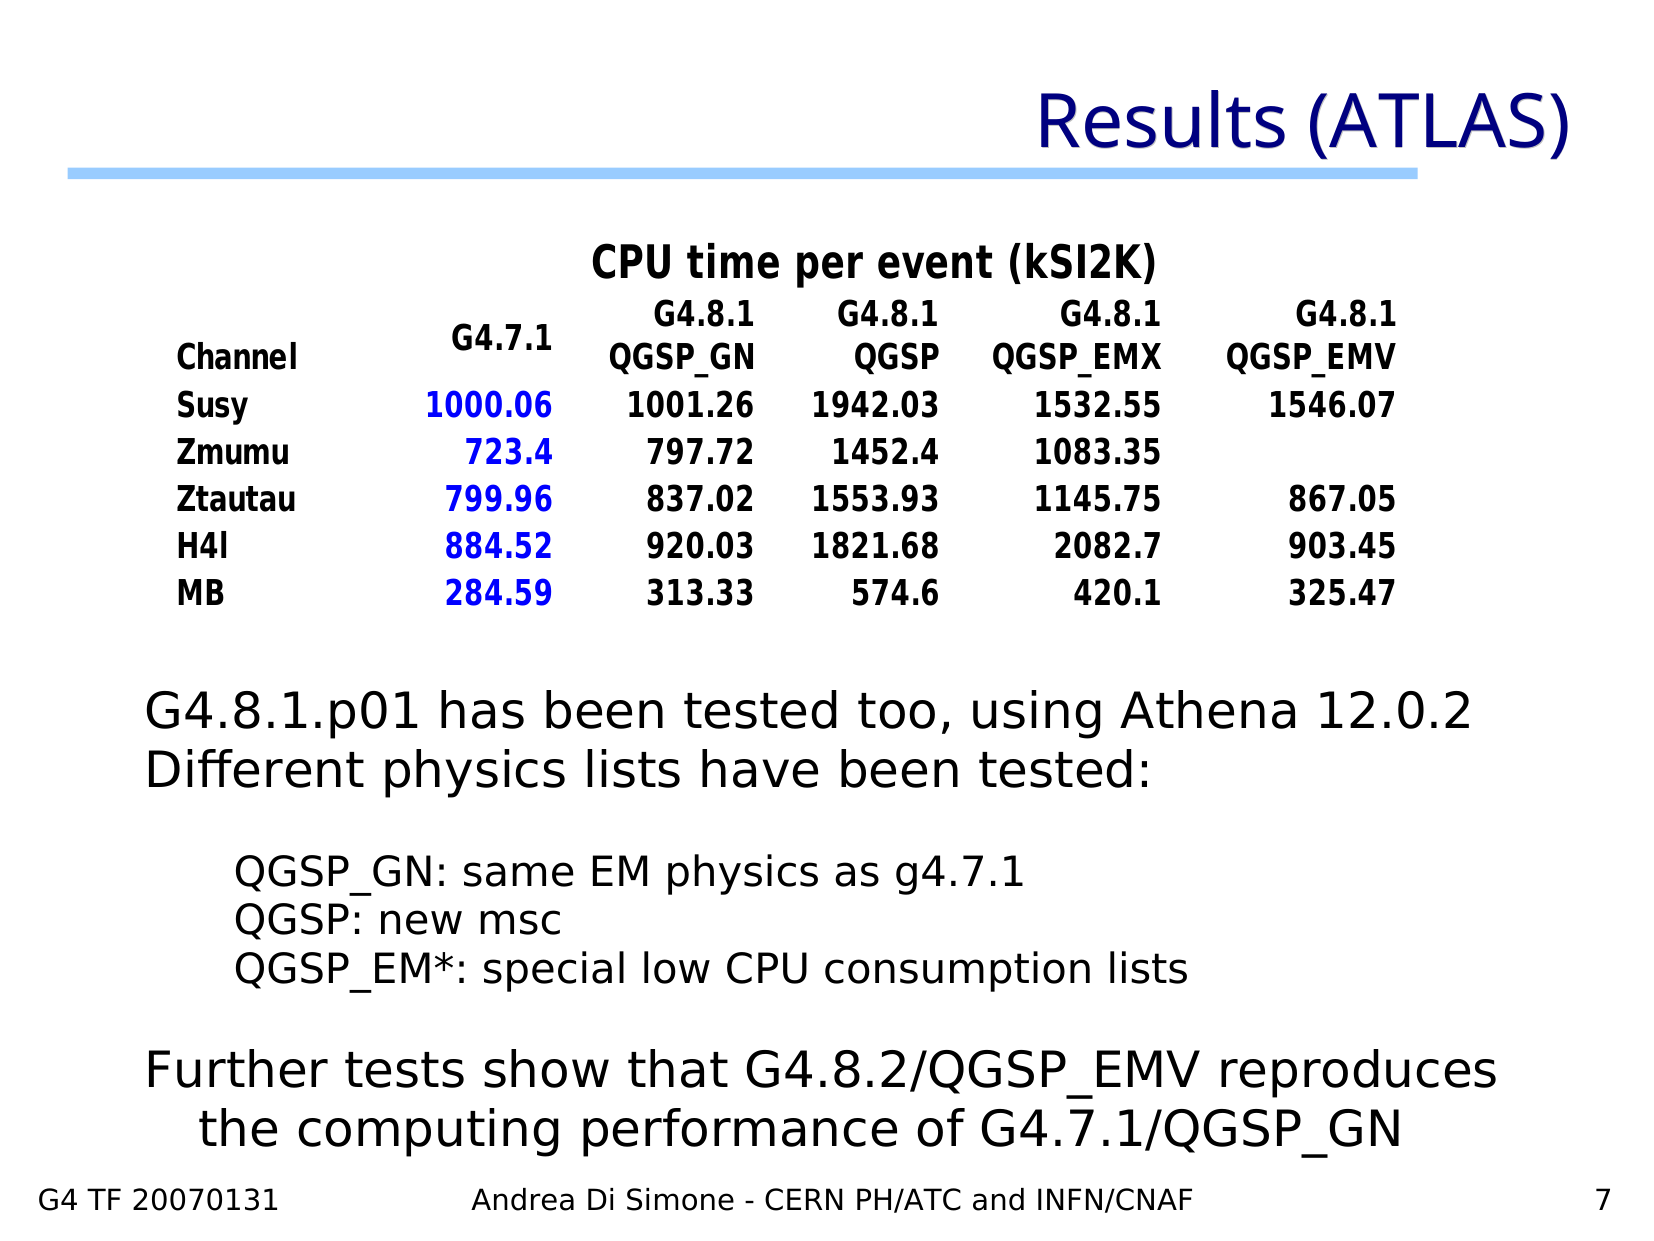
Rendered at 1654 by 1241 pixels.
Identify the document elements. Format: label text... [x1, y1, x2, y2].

chart [173, 232, 1403, 623]
text_box G4.8.1.p01 has been tested too, using Athena 12.0.2 Different physics lists have been tested: QGSP_GN: same EM physics as g4.7.1 QGSP: new msc QGSP_EM*: special low CPU consumption lists Further tests show that G4.8.2/QGSP_EMV reproduces the computing performance of G4.7.1/QGSP_GN [112, 675, 1609, 1166]
title Results (ATLAS) [82, 49, 1571, 188]
